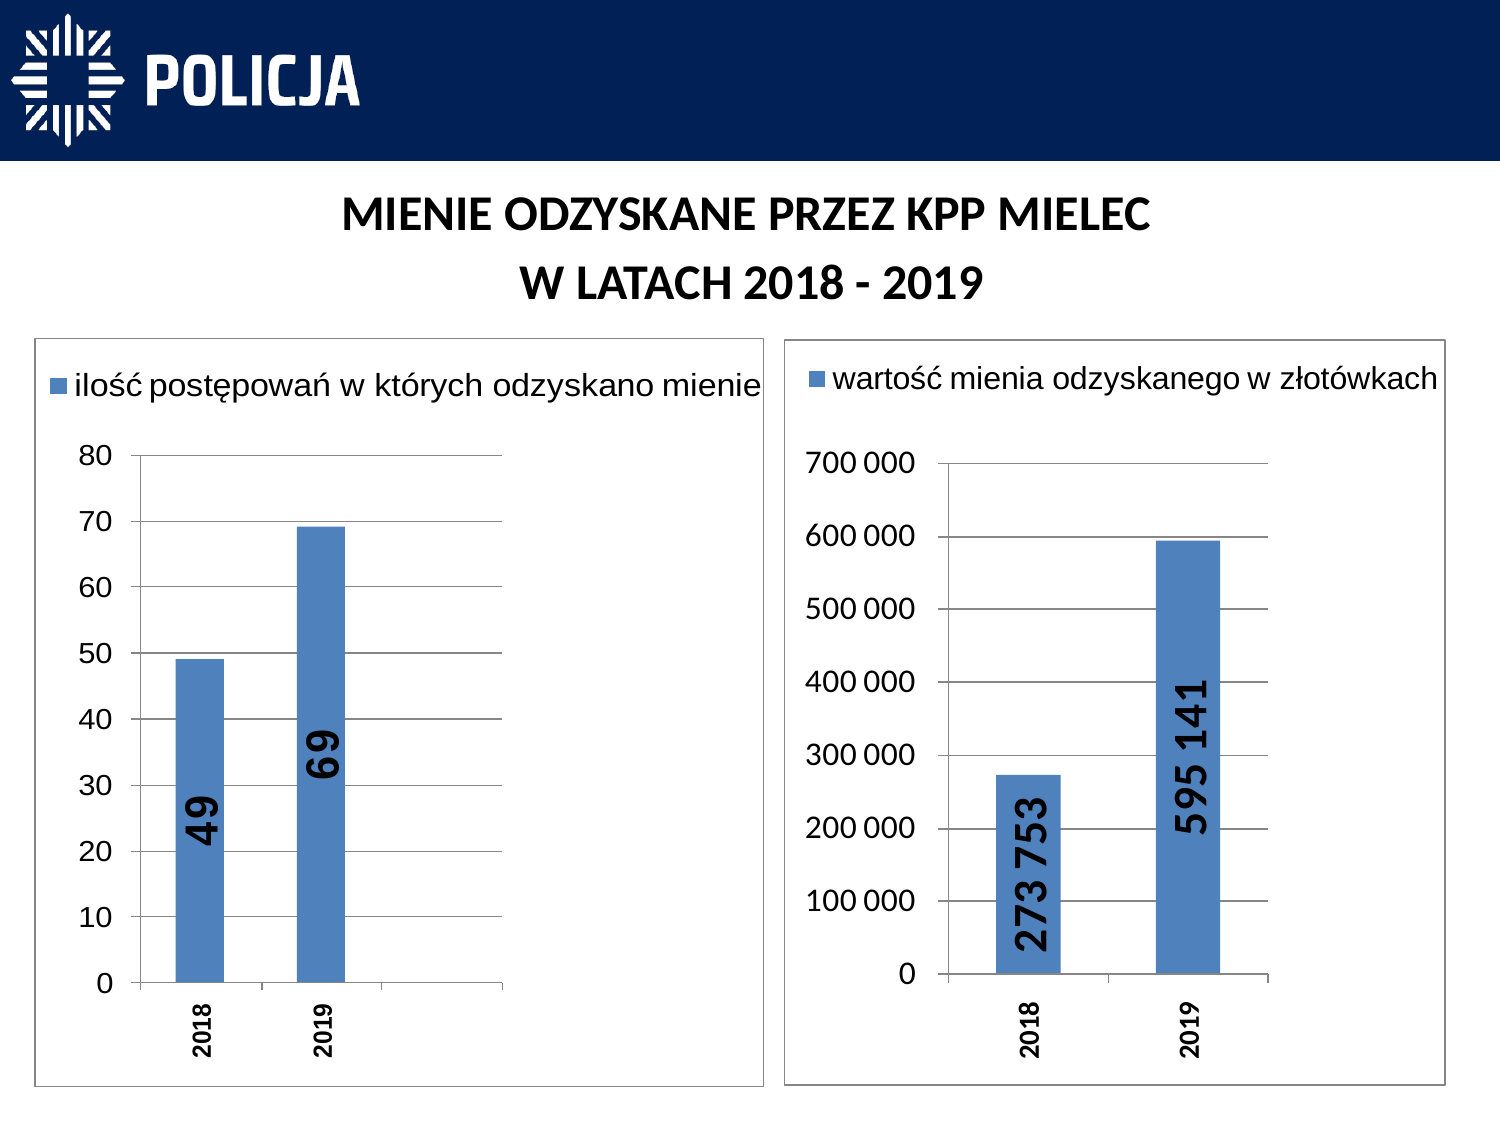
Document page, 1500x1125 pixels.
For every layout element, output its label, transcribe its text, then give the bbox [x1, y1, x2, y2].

text_box [360, 0, 1500, 161]
chart [23, 327, 1454, 1096]
text_box MIENIE ODZYSKANE PRZEZ KPP MIELEC W LATACH 2018 - 2019 [78, 172, 1425, 318]
picture [0, 0, 360, 161]
